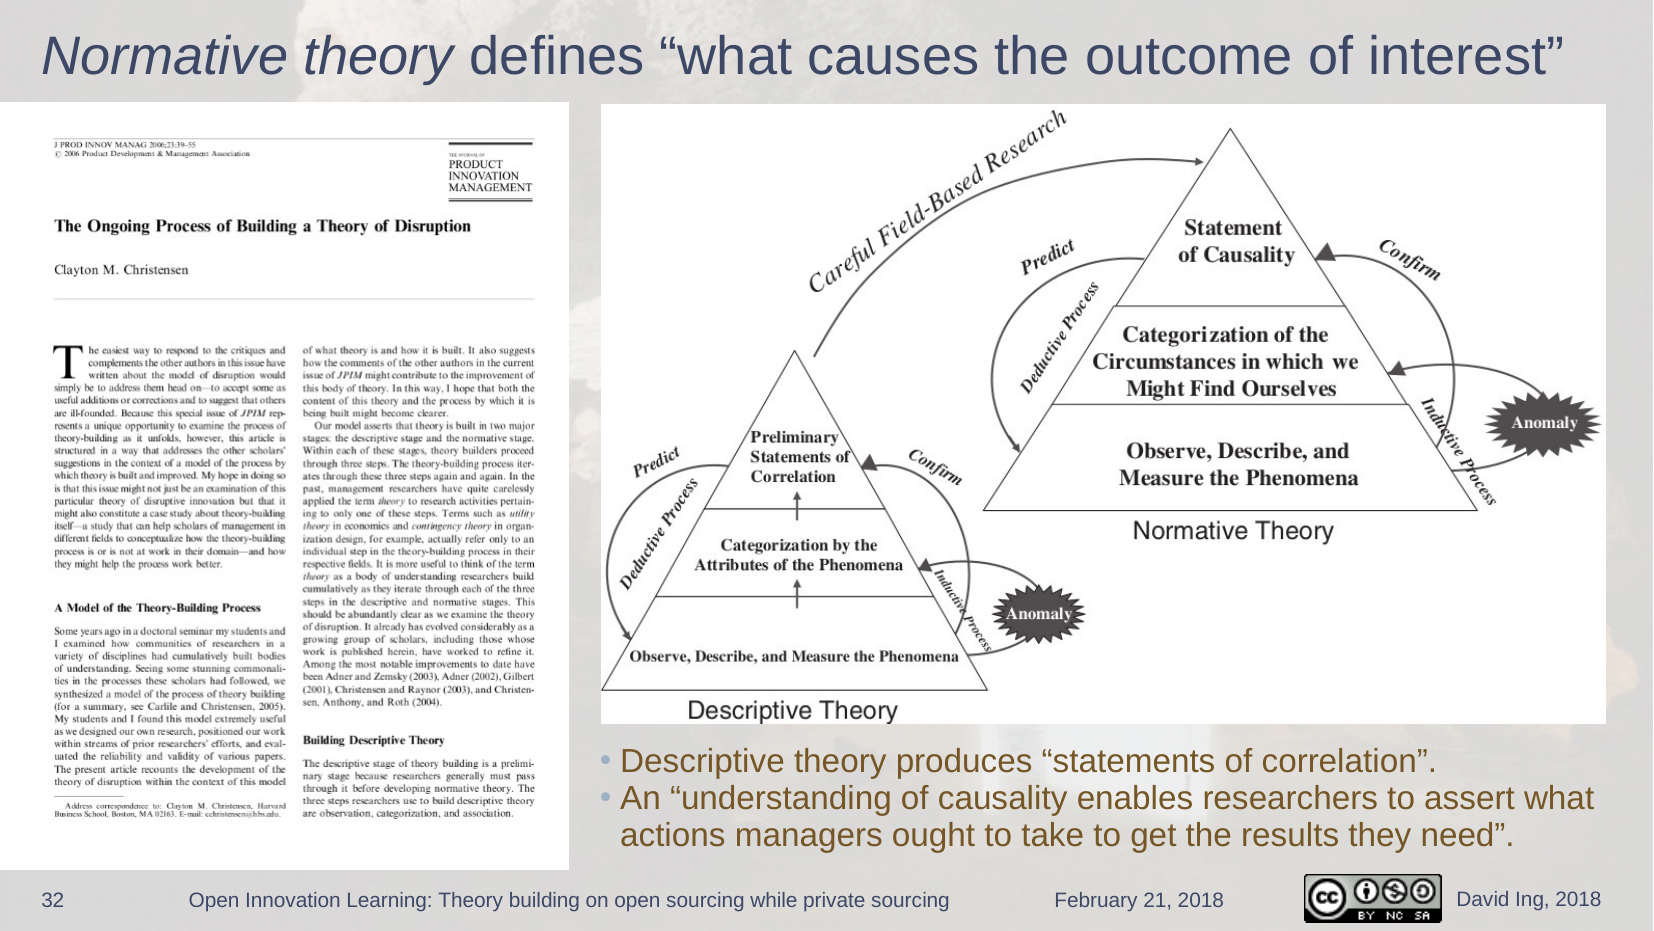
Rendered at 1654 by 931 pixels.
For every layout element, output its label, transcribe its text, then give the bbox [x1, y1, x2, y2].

picture [0, 102, 569, 870]
text_box Descriptive theory produces “statements of correlation”. An “understanding of causality enables researchers to assert what actions managers ought to take to get the results they need”. [584, 735, 1631, 861]
table_cell 4. [0, 0, 1653, 931]
picture [1304, 874, 1442, 923]
title Normative theory defines “what causes the outcome of interest” [41, 30, 1613, 126]
picture [601, 104, 1606, 724]
